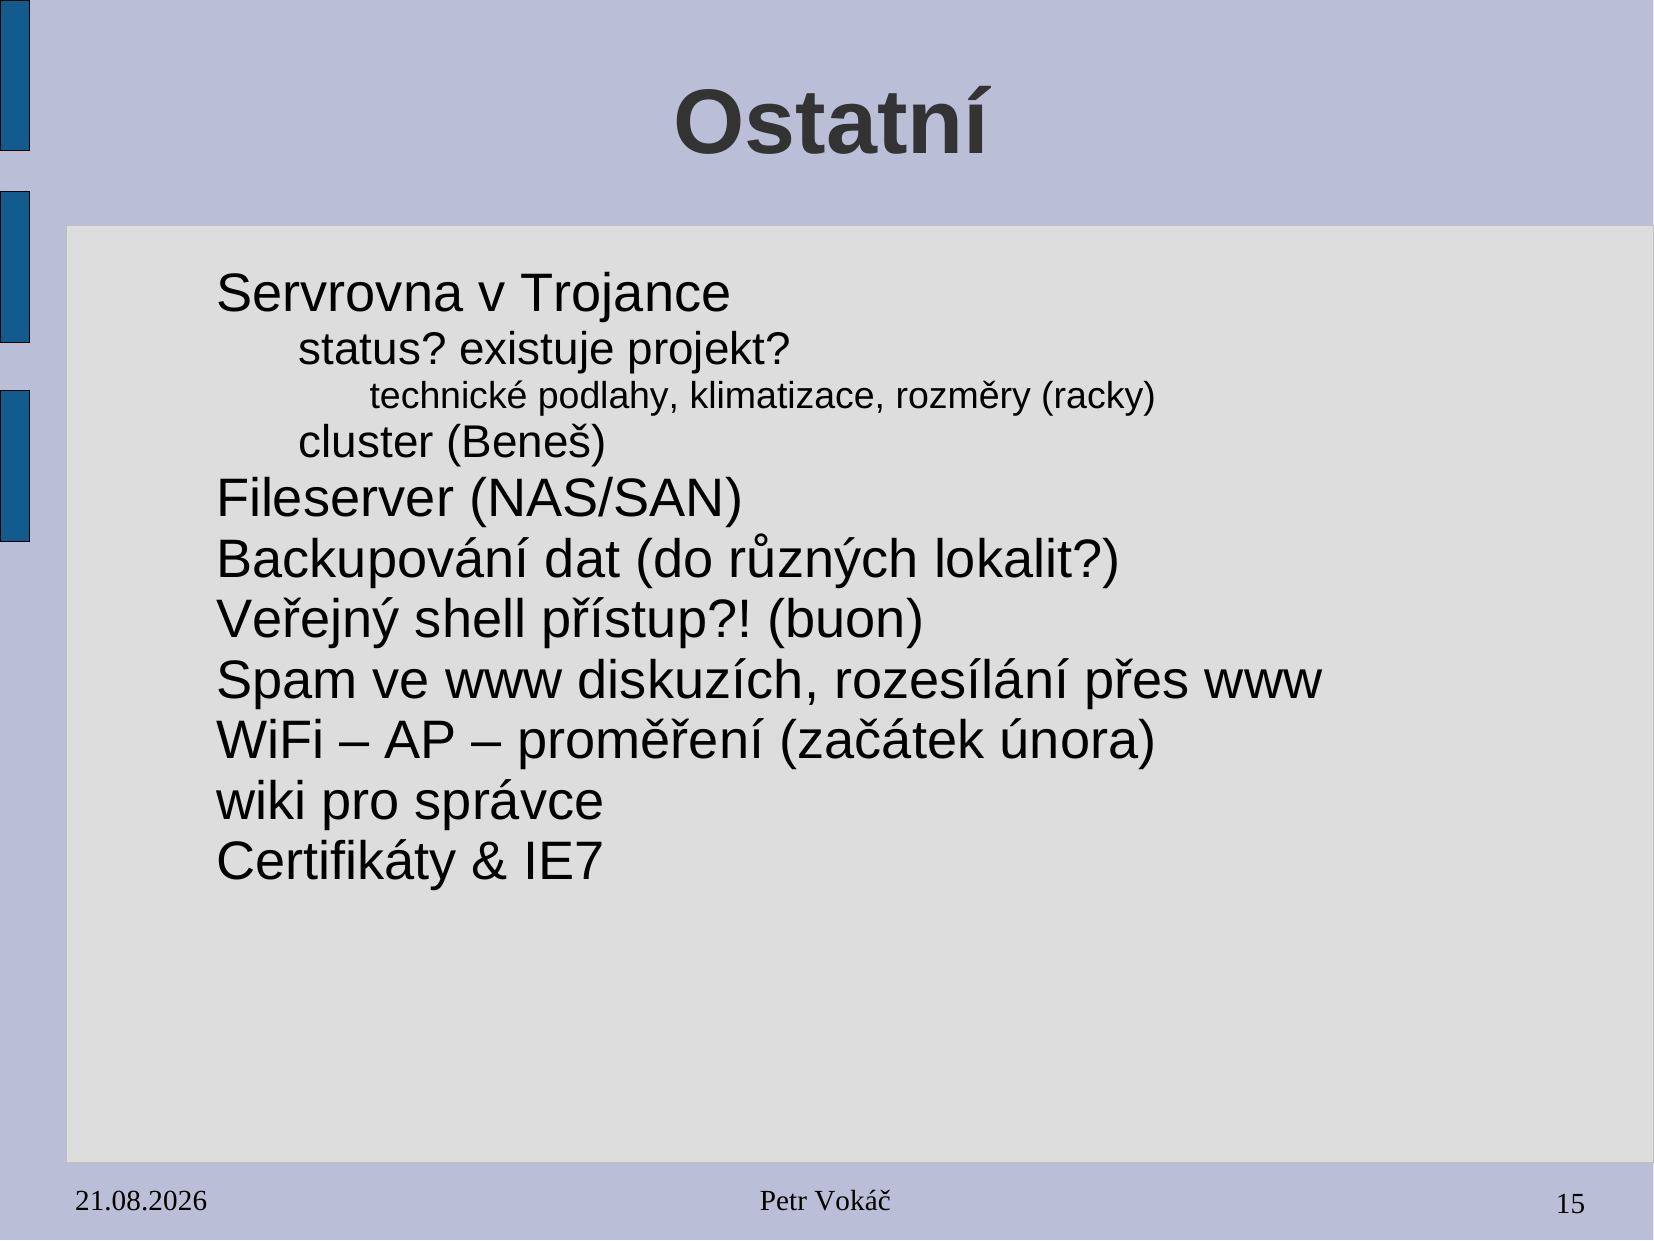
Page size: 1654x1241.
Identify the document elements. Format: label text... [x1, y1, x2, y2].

title Ostatní [125, 17, 1538, 226]
list Servrovna v Trojance status? existuje projekt? technické podlahy, klimatizace, rozměry (racky) cluster (Beneš) Fileserver (NAS/SAN) Backupování dat (do různých lokalit?) Veřejný shell přístup?! (buon) Spam ve www diskuzích, rozesílání přes www WiFi – AP – proměření (začátek února) wiki pro správce Certifikáty & IE7 [121, 262, 1576, 1163]
